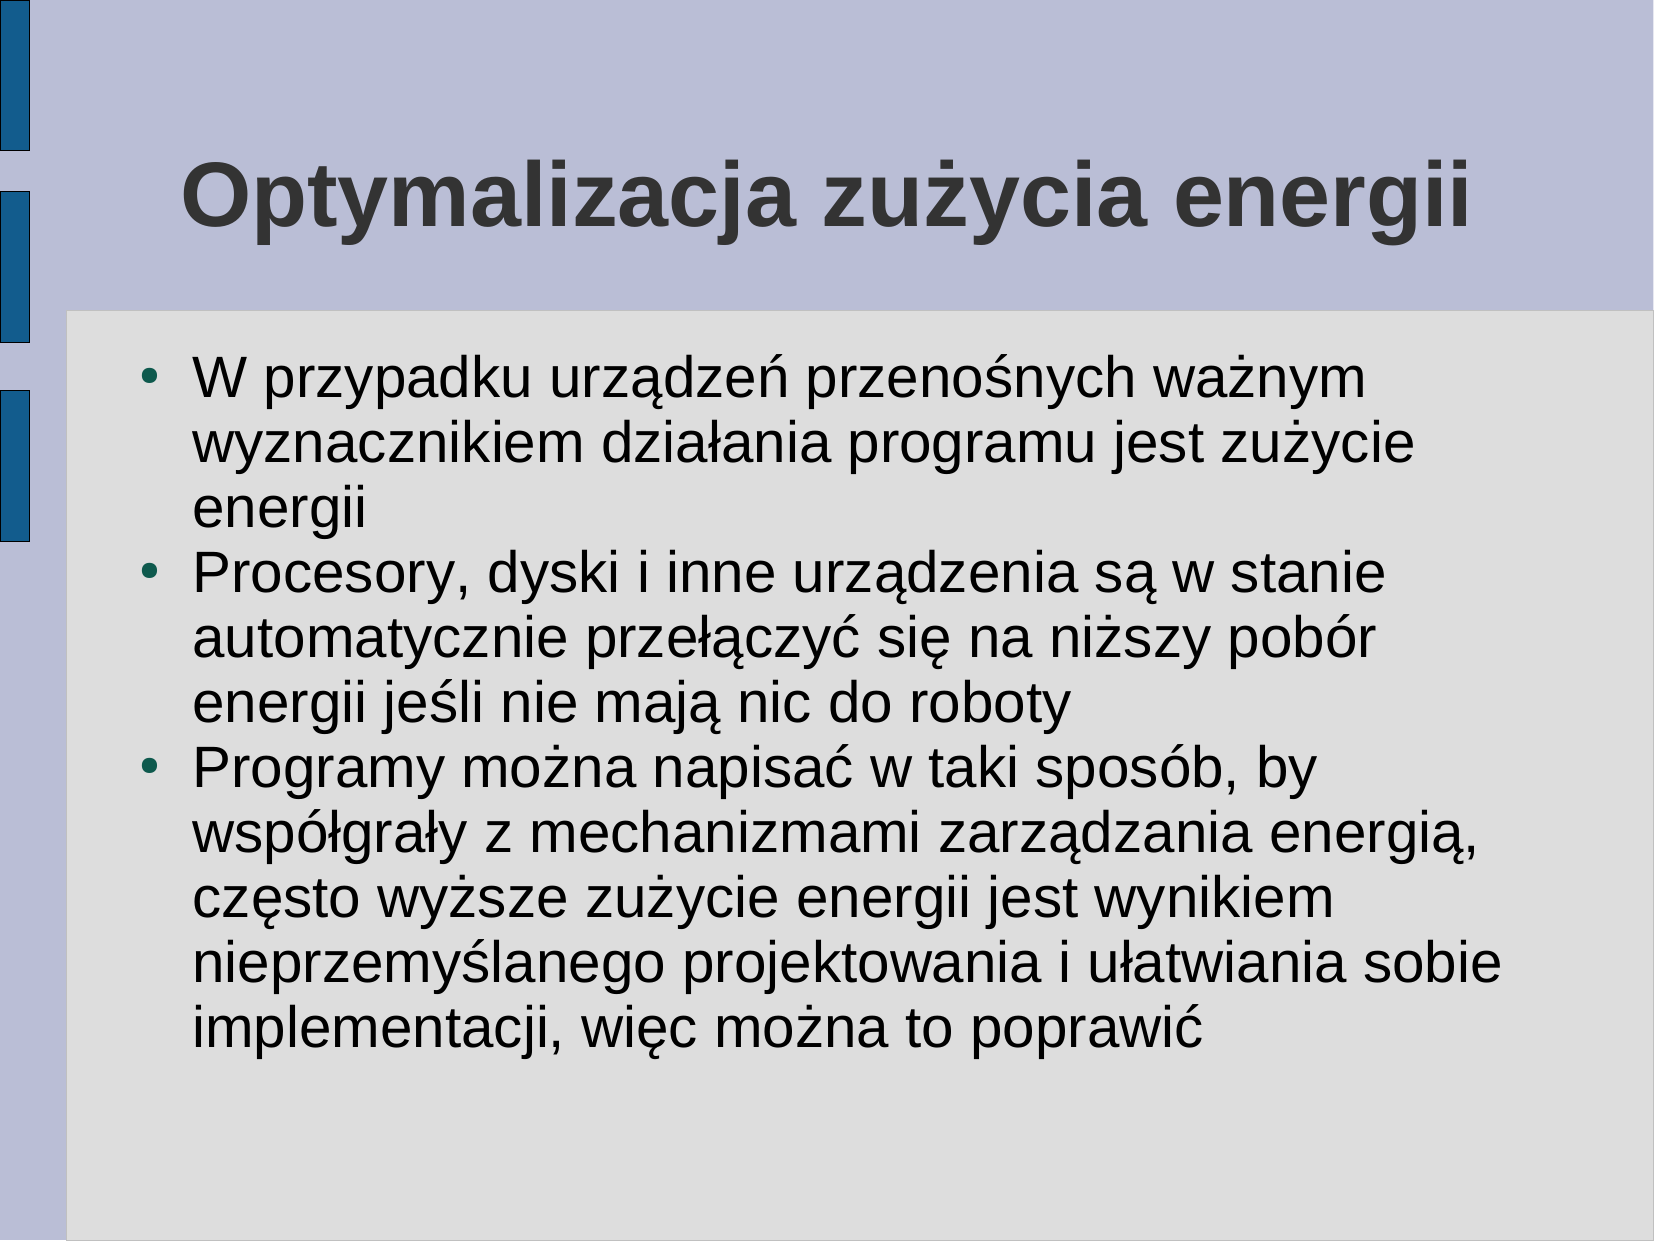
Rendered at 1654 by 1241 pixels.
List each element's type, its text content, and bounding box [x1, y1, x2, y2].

title Optymalizacja zużycia energii [121, 91, 1534, 299]
list W przypadku urządzeń przenośnych ważnym wyznacznikiem działania programu jest zużycie energii Procesory, dyski i inne urządzenia są w stanie automatycznie przełączyć się na niższy pobór energii jeśli nie mają nic do roboty Programy można napisać w taki sposób, by współgrały z mechanizmami zarządzania energią, często wyższe zużycie energii jest wynikiem nieprzemyślanego projektowania i ułatwiania sobie implementacji, więc można to poprawić [121, 344, 1534, 1143]
